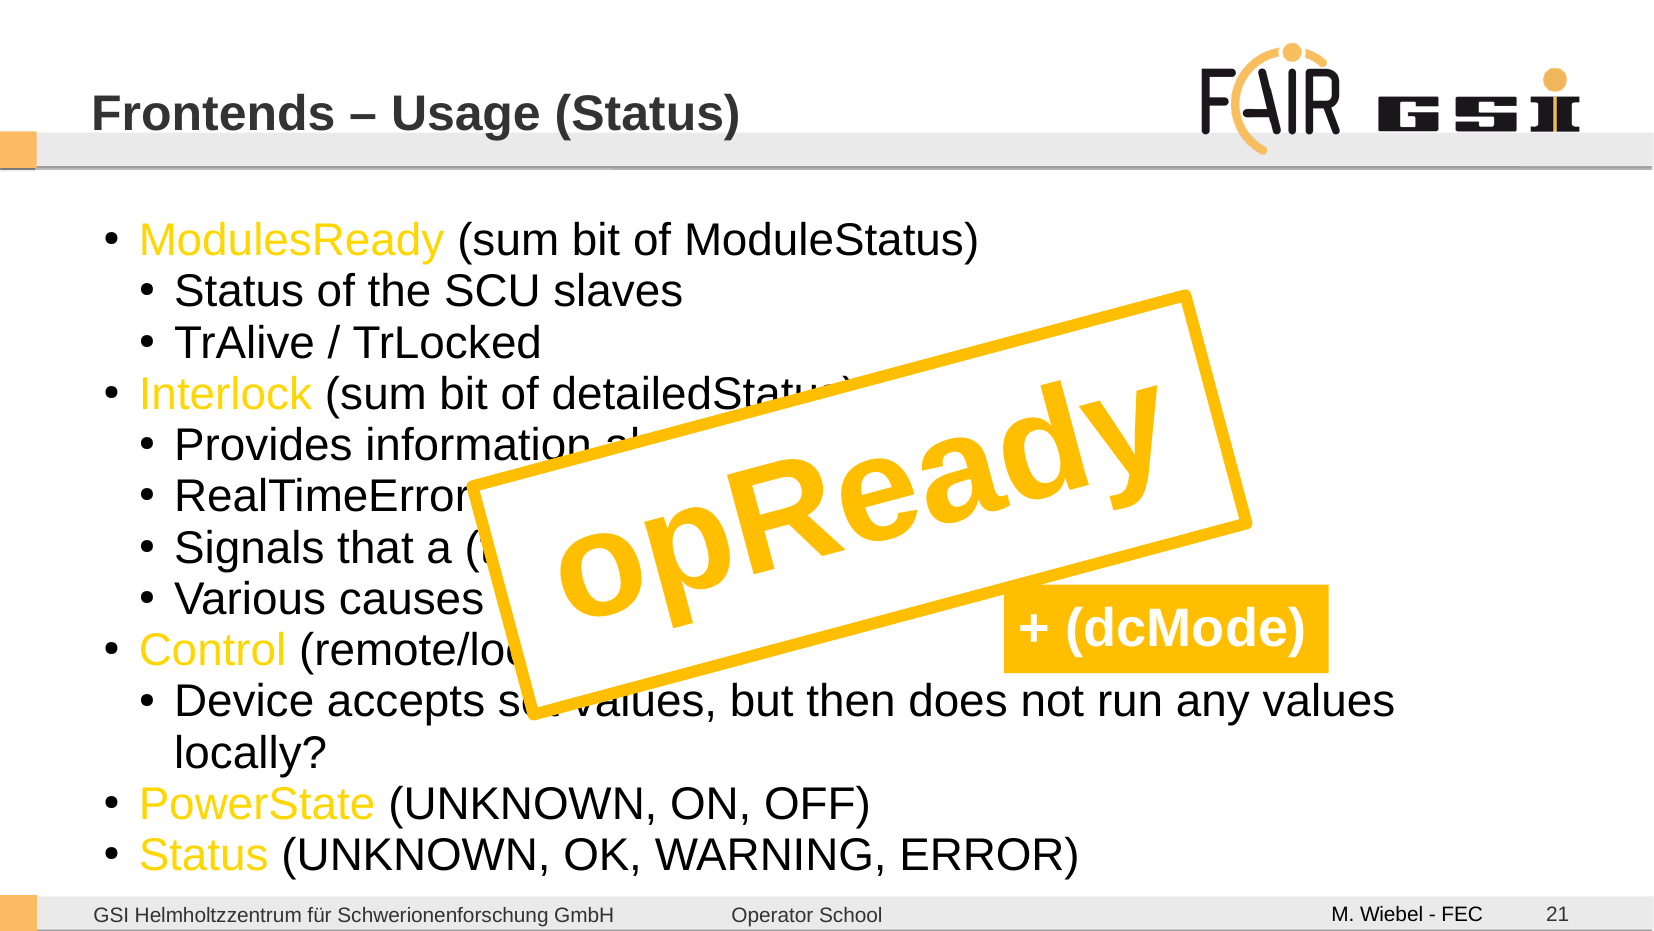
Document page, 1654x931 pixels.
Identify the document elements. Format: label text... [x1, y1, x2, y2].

picture [1200, 40, 1341, 157]
text_box opReady [515, 315, 1226, 691]
picture [1376, 65, 1581, 132]
text_box + (dcMode) [1003, 590, 1329, 727]
text_box ModulesReady (sum bit of ModuleStatus) Status of the SCU slaves TrAlive / TrLocked Interlock (sum bit of detailedStatus) Provides information about the connected device RealTimeError (RuntimeError) Signals that a (temporary) error has occurred Various causes → Reset Control (remote/local) Device accepts set values, but then does not run any values locally? PowerState (UNKNOWN, ON, OFF) Status (UNKNOWN, OK, WARNING, ERROR) [88, 206, 1565, 888]
title Frontends – Usage (Status) [76, 41, 1288, 149]
text_box [472, 295, 1329, 715]
